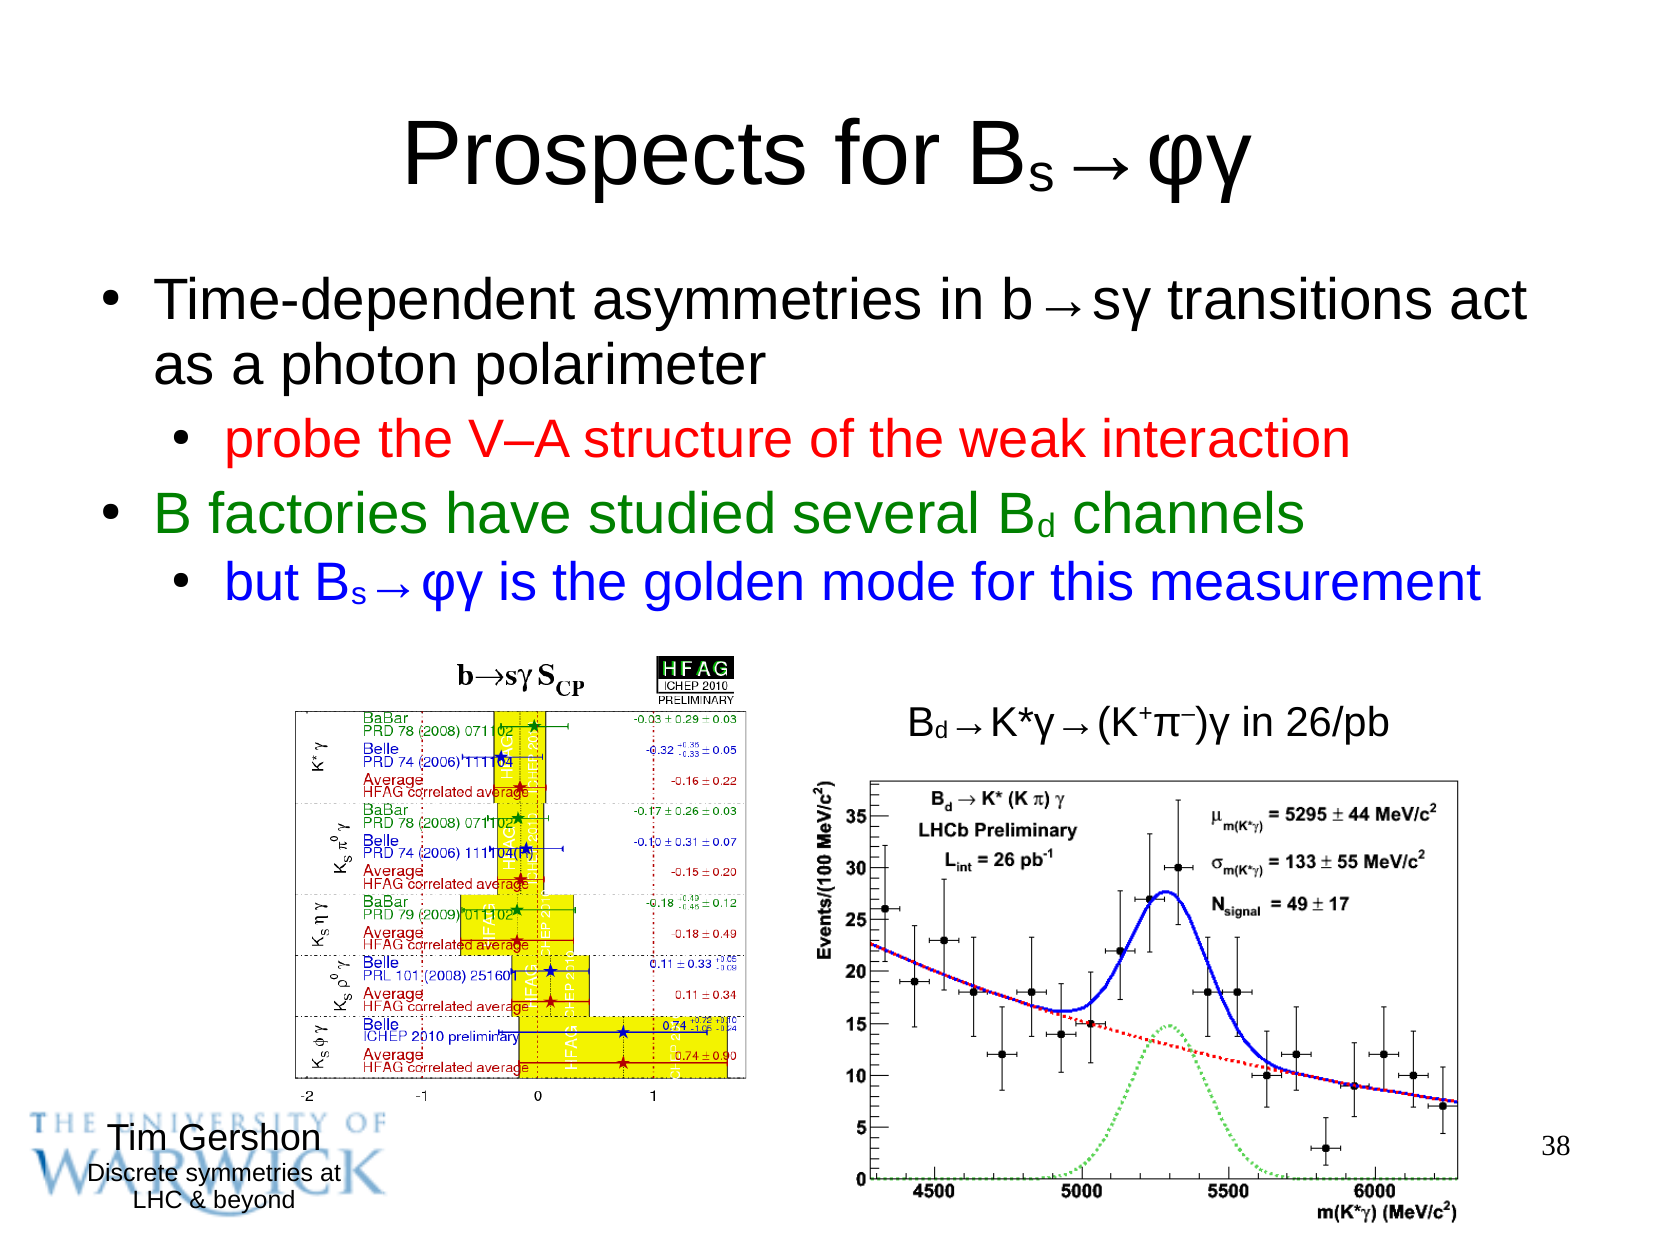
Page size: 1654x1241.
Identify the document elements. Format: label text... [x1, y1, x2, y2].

picture [797, 731, 1531, 1229]
text_box Bd→K*γ→(K+π–)γ in 26/pb [868, 690, 1430, 768]
title Prospects for Bs→φγ [82, 49, 1571, 257]
list Time-dependent asymmetries in b→sγ transitions act as a photon polarimeter probe the V–A structure of the weak interaction B factories have studied several Bd channels but Bs→φγ is the golden mode for this measurement [82, 266, 1571, 656]
picture [19, 616, 757, 1232]
text_box Tim Gershon Discrete symmetries at LHC & beyond [45, 1108, 383, 1222]
